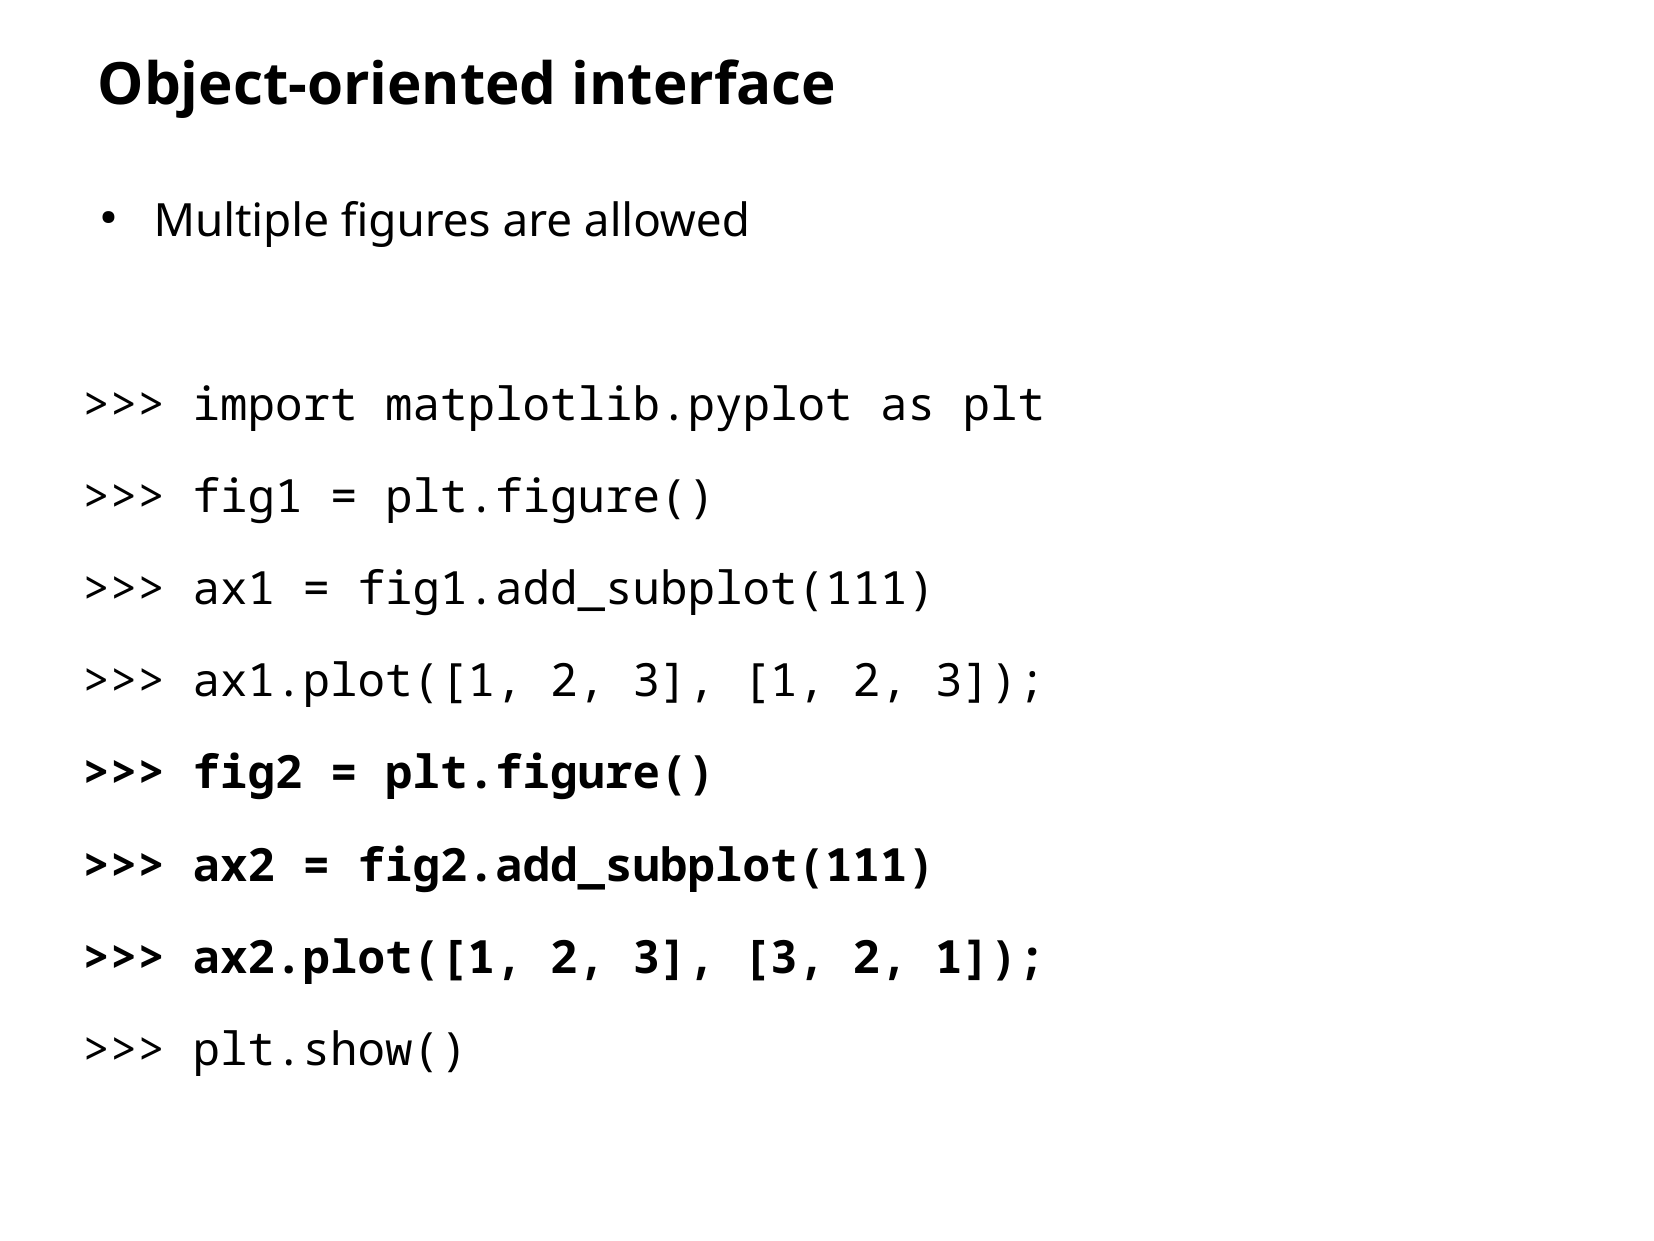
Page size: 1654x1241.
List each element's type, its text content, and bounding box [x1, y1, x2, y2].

title Object-oriented interface [82, 0, 1571, 179]
list Multiple figures are allowed >>> import matplotlib.pyplot as plt >>> fig1 = plt.figure() >>> ax1 = fig1.add_subplot(111) >>> ax1.plot([1, 2, 3], [1, 2, 3]); >>> fig2 = plt.figure() >>> ax2 = fig2.add_subplot(111) >>> ax2.plot([1, 2, 3], [3, 2, 1]); >>> plt.show() [82, 187, 1571, 1133]
